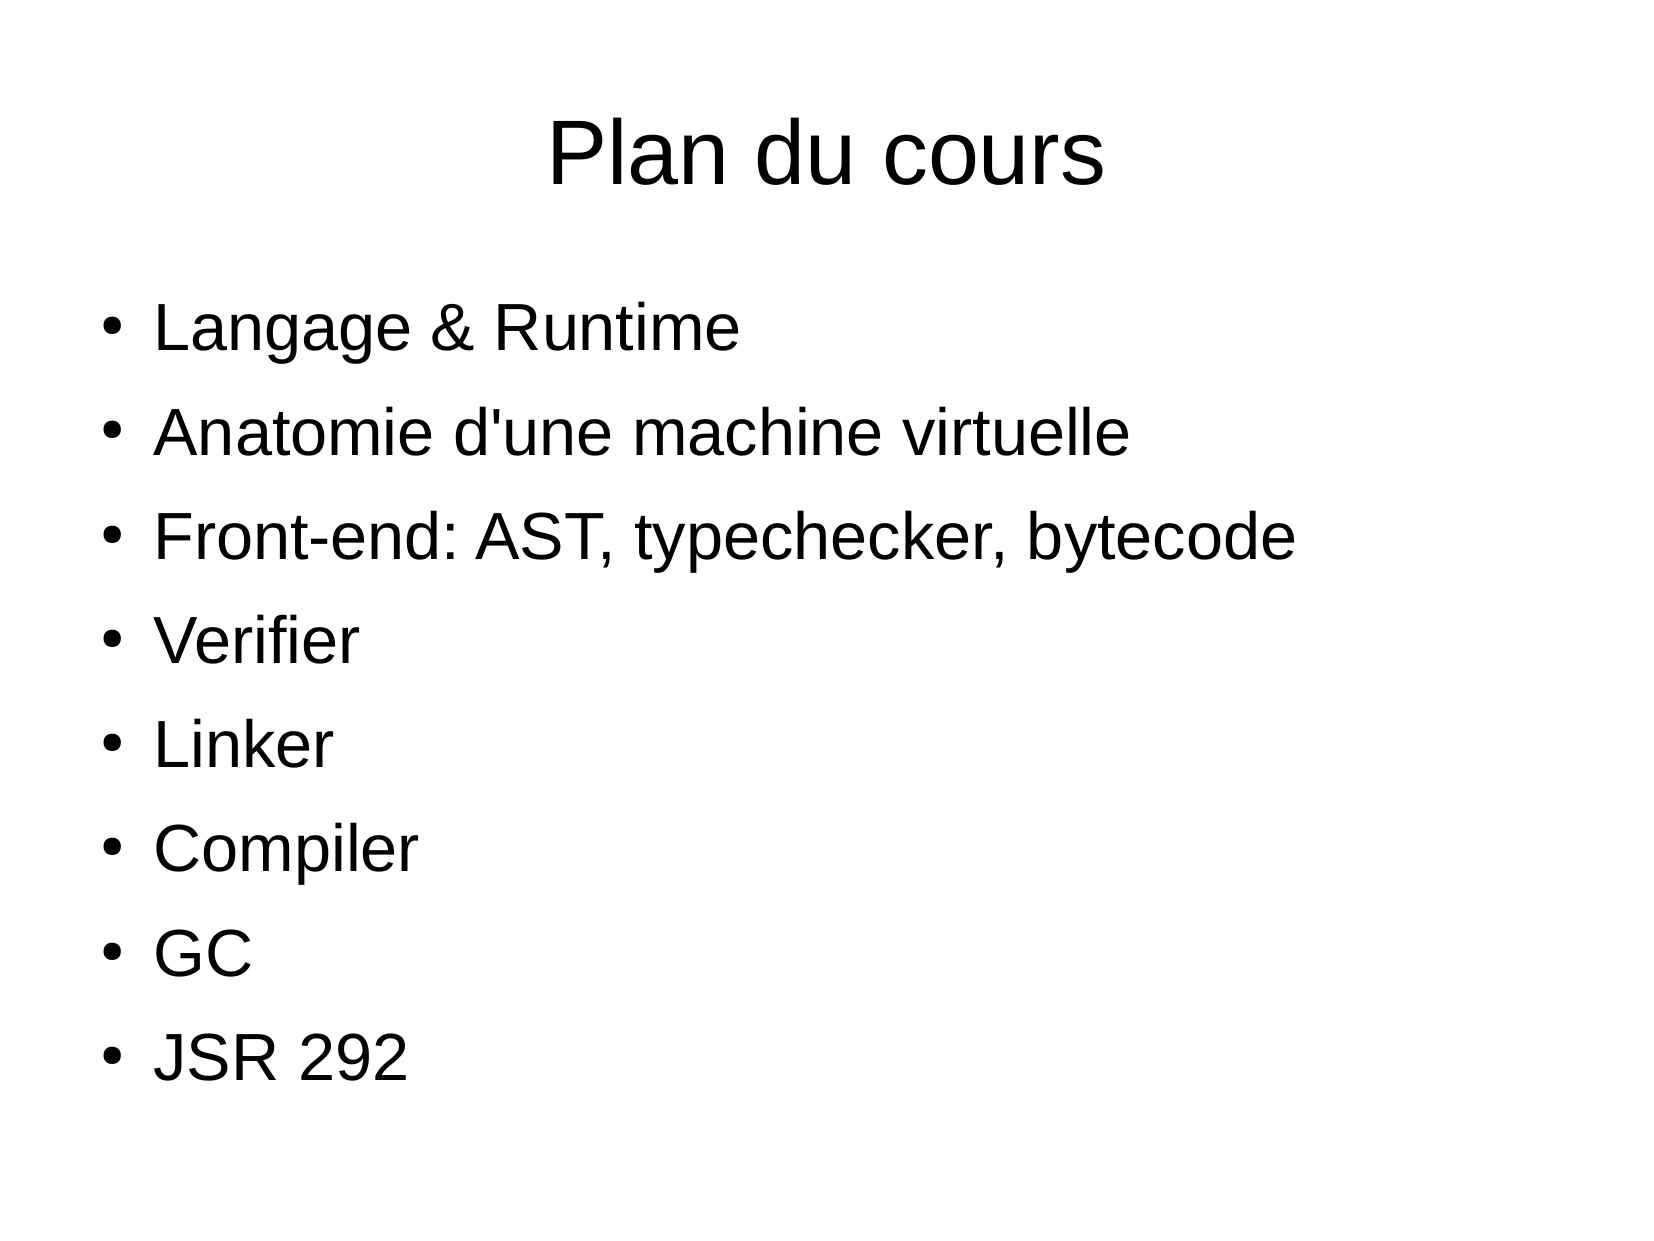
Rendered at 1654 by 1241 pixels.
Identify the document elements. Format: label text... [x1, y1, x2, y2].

title Plan du cours [82, 49, 1571, 257]
list Langage & Runtime Anatomie d'une machine virtuelle Front-end: AST, typechecker, bytecode Verifier Linker Compiler GC JSR 292 [82, 290, 1571, 1109]
